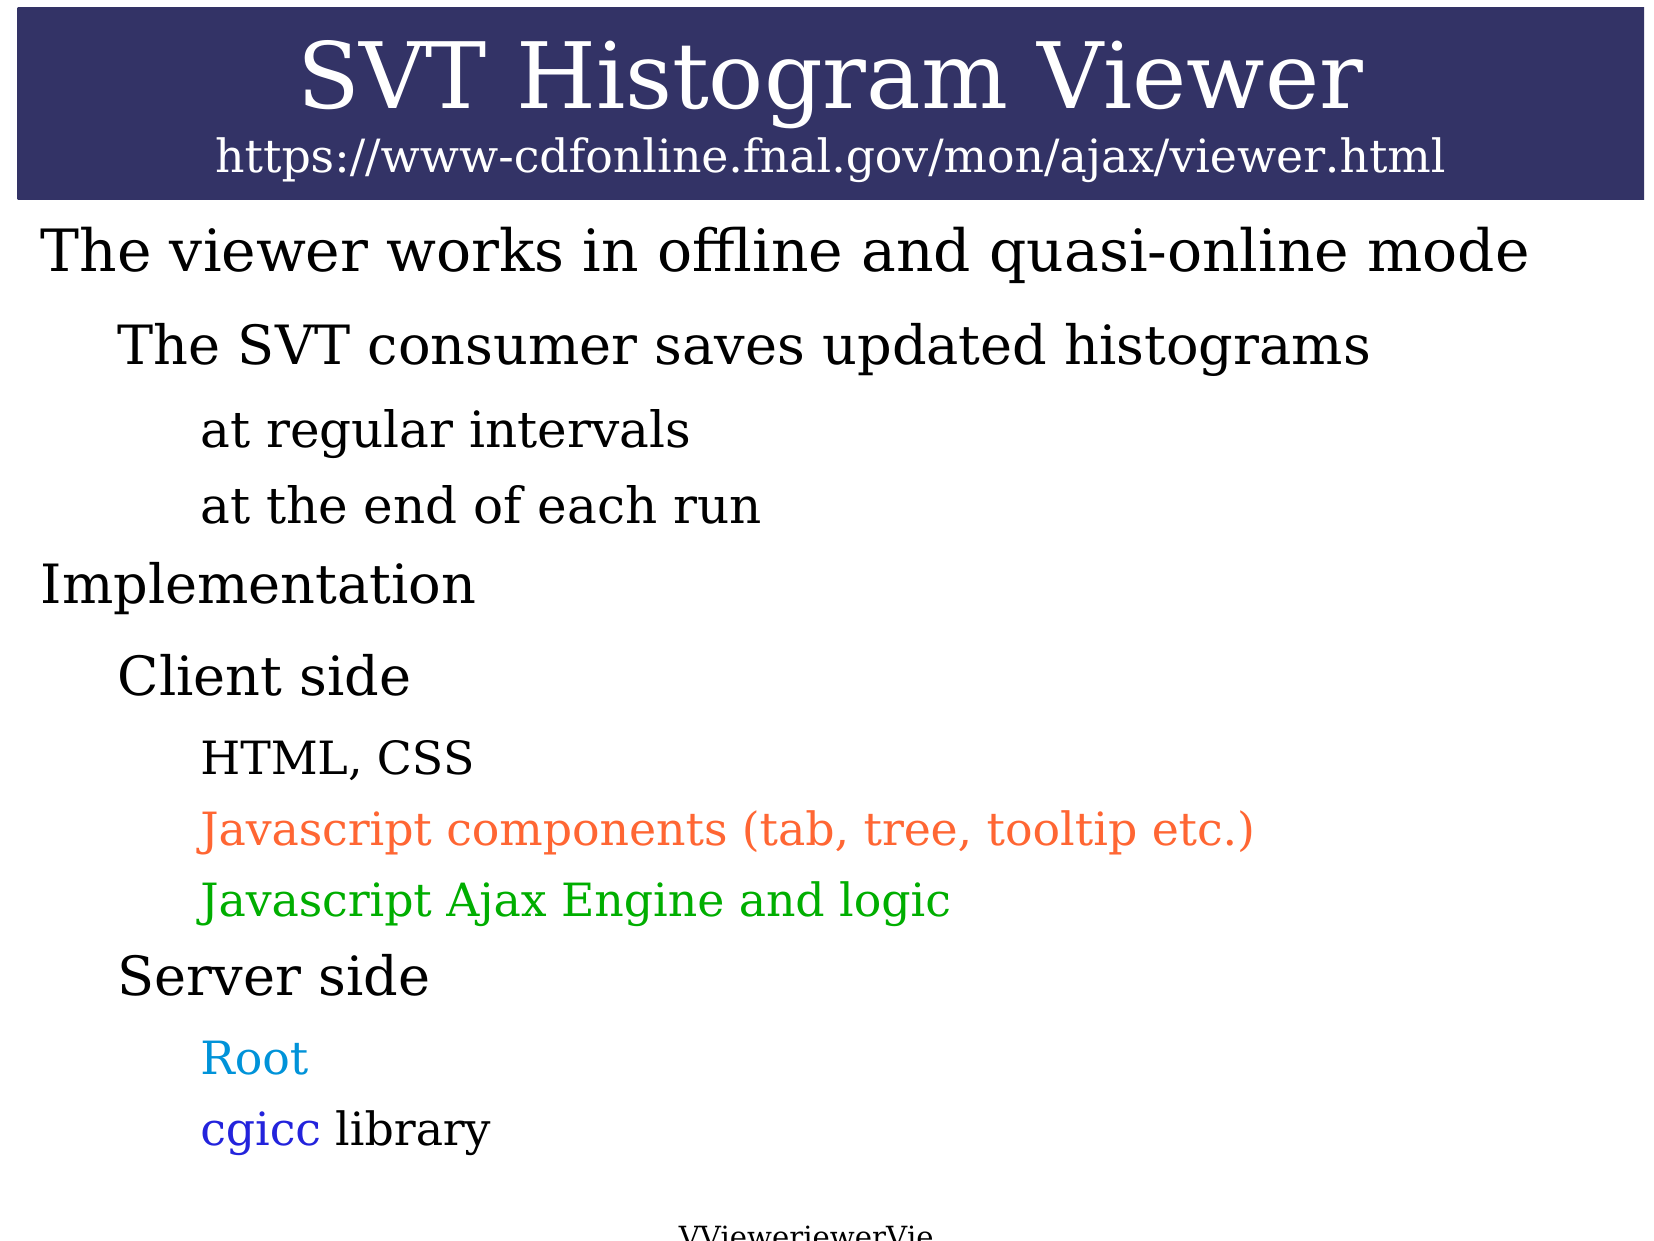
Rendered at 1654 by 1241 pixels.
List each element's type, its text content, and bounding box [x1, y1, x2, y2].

title SVT Histogram Viewer https://www-cdfonline.fnal.gov/mon/ajax/viewer.html [17, 7, 1645, 200]
list The viewer works in offline and quasi-online mode The SVT consumer saves updated histograms at regular intervals at the end of each run Implementation Client side HTML, CSS Javascript components (tab, tree, tooltip etc.) Javascript Ajax Engine and logic Server side Root cgicc library [23, 217, 1621, 1201]
